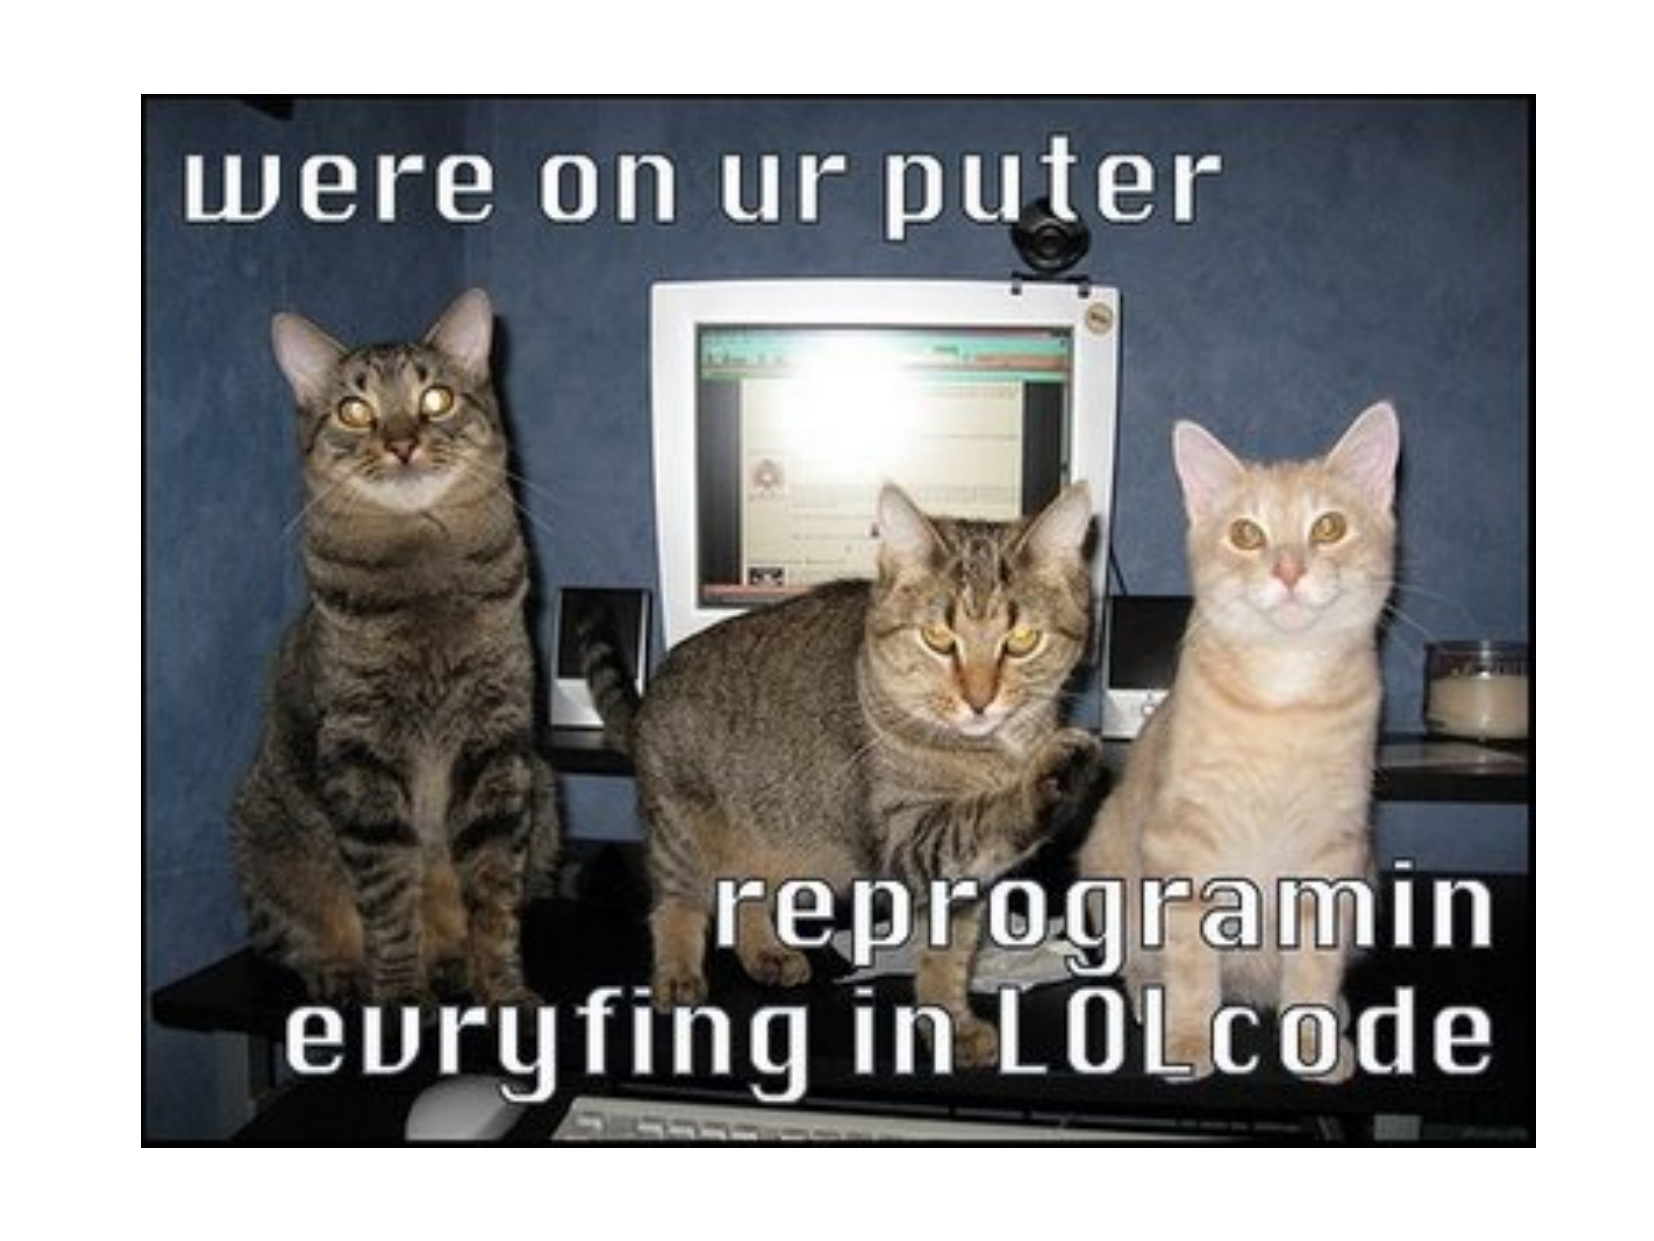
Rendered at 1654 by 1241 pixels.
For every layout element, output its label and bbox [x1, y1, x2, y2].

picture [141, 94, 1536, 1148]
